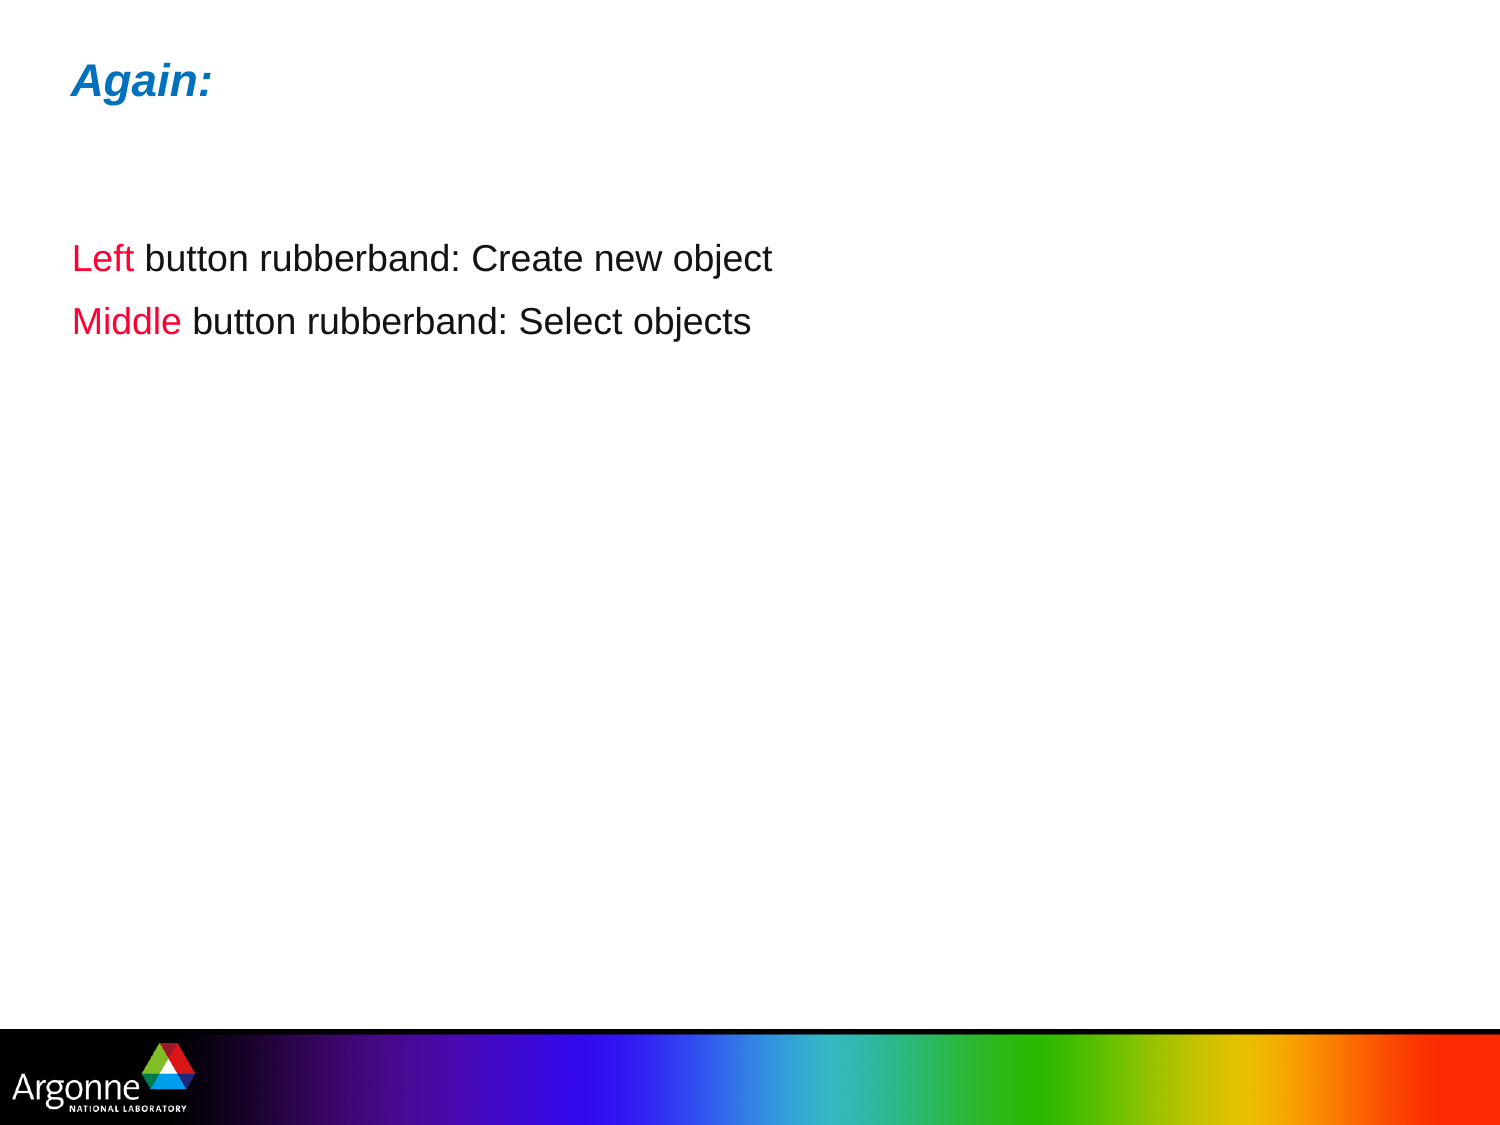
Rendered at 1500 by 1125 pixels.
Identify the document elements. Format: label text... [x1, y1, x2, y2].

picture [0, 1029, 1500, 1125]
title Again: [55, 40, 1361, 125]
list Left button rubberband: Create new object Middle button rubberband: Select objects [56, 229, 1359, 740]
